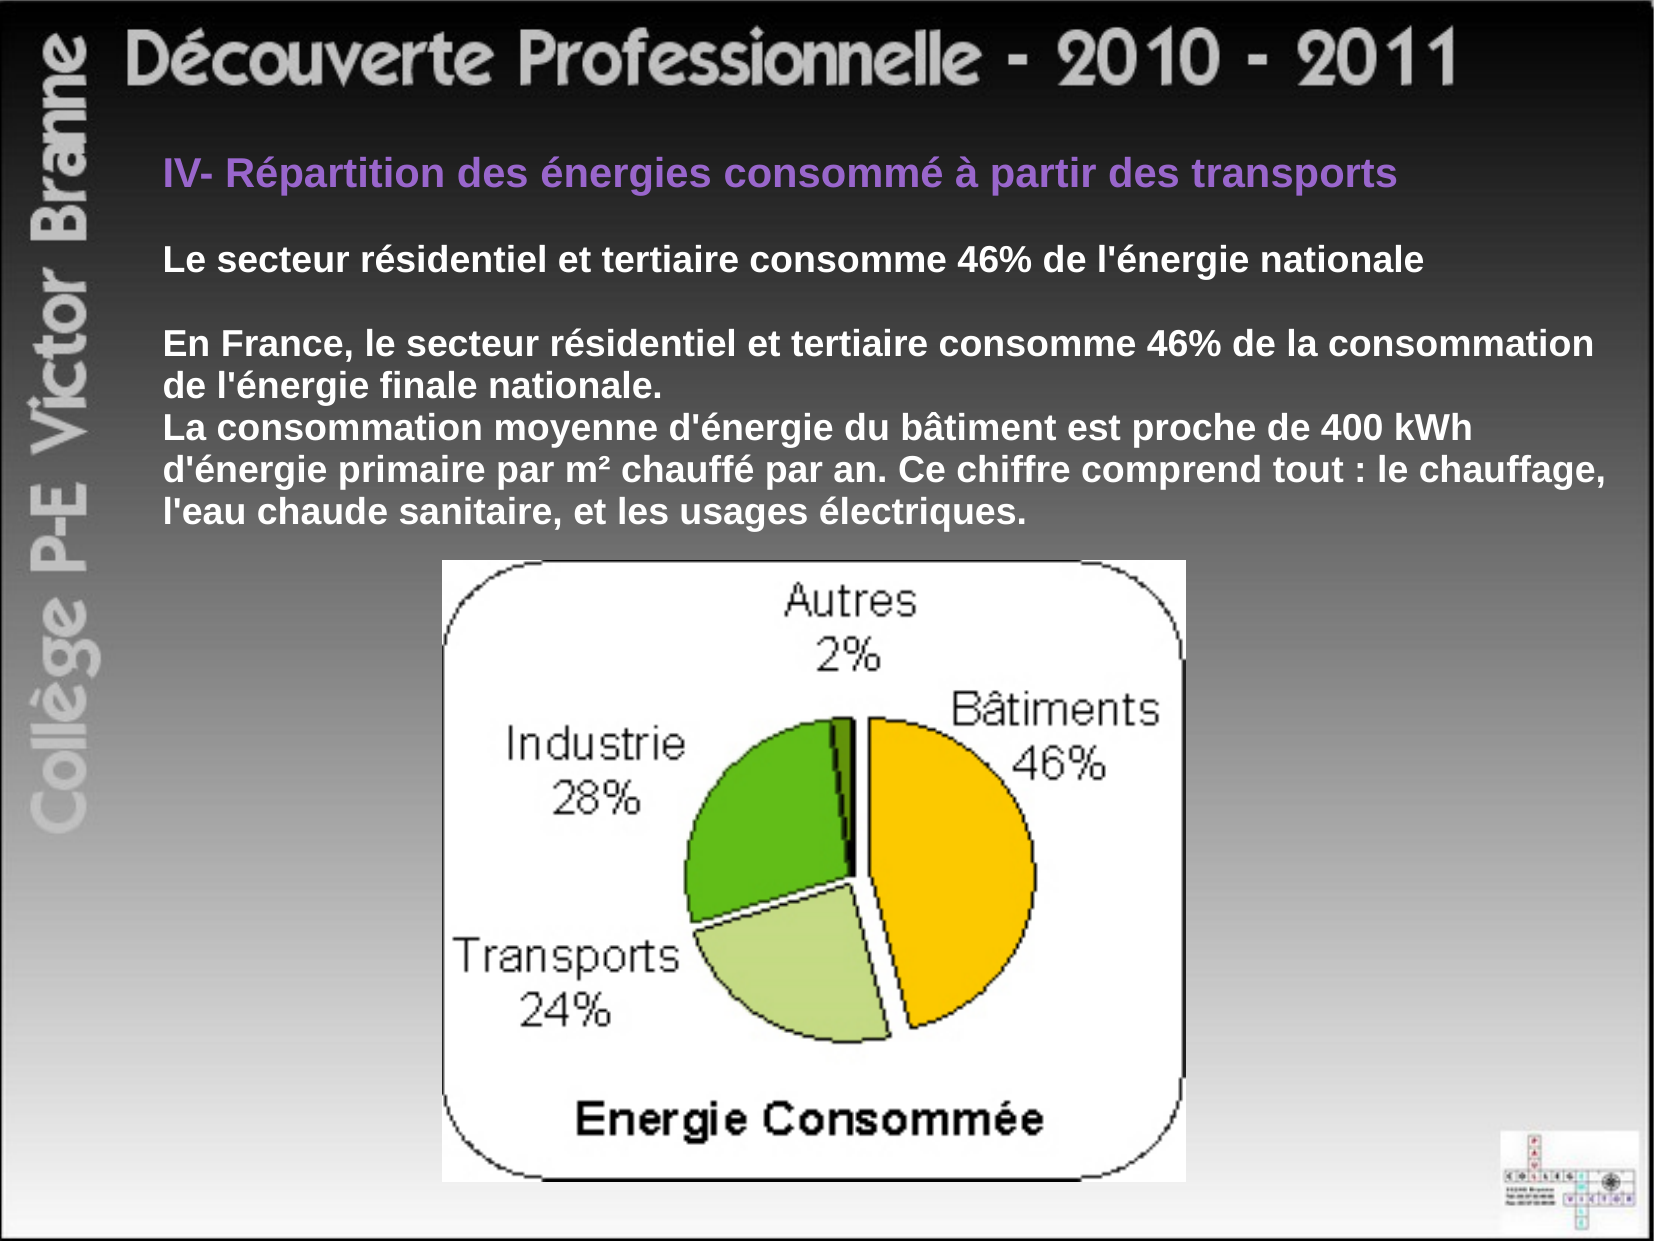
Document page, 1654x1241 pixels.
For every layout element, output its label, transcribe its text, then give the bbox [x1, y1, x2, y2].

text_box IV- Répartition des énergies consommé à partir des transports Le secteur résidentiel et tertiaire consomme 46% de l'énergie nationale En France, le secteur résidentiel et tertiaire consomme 46% de la consommation de l'énergie finale nationale. La consommation moyenne d'énergie du bâtiment est proche de 400 kWh d'énergie primaire par m² chauffé par an. Ce chiffre comprend tout : le chauffage, l'eau chaude sanitaire, et les usages électriques. [147, 142, 1625, 650]
picture [0, 0, 1654, 1241]
